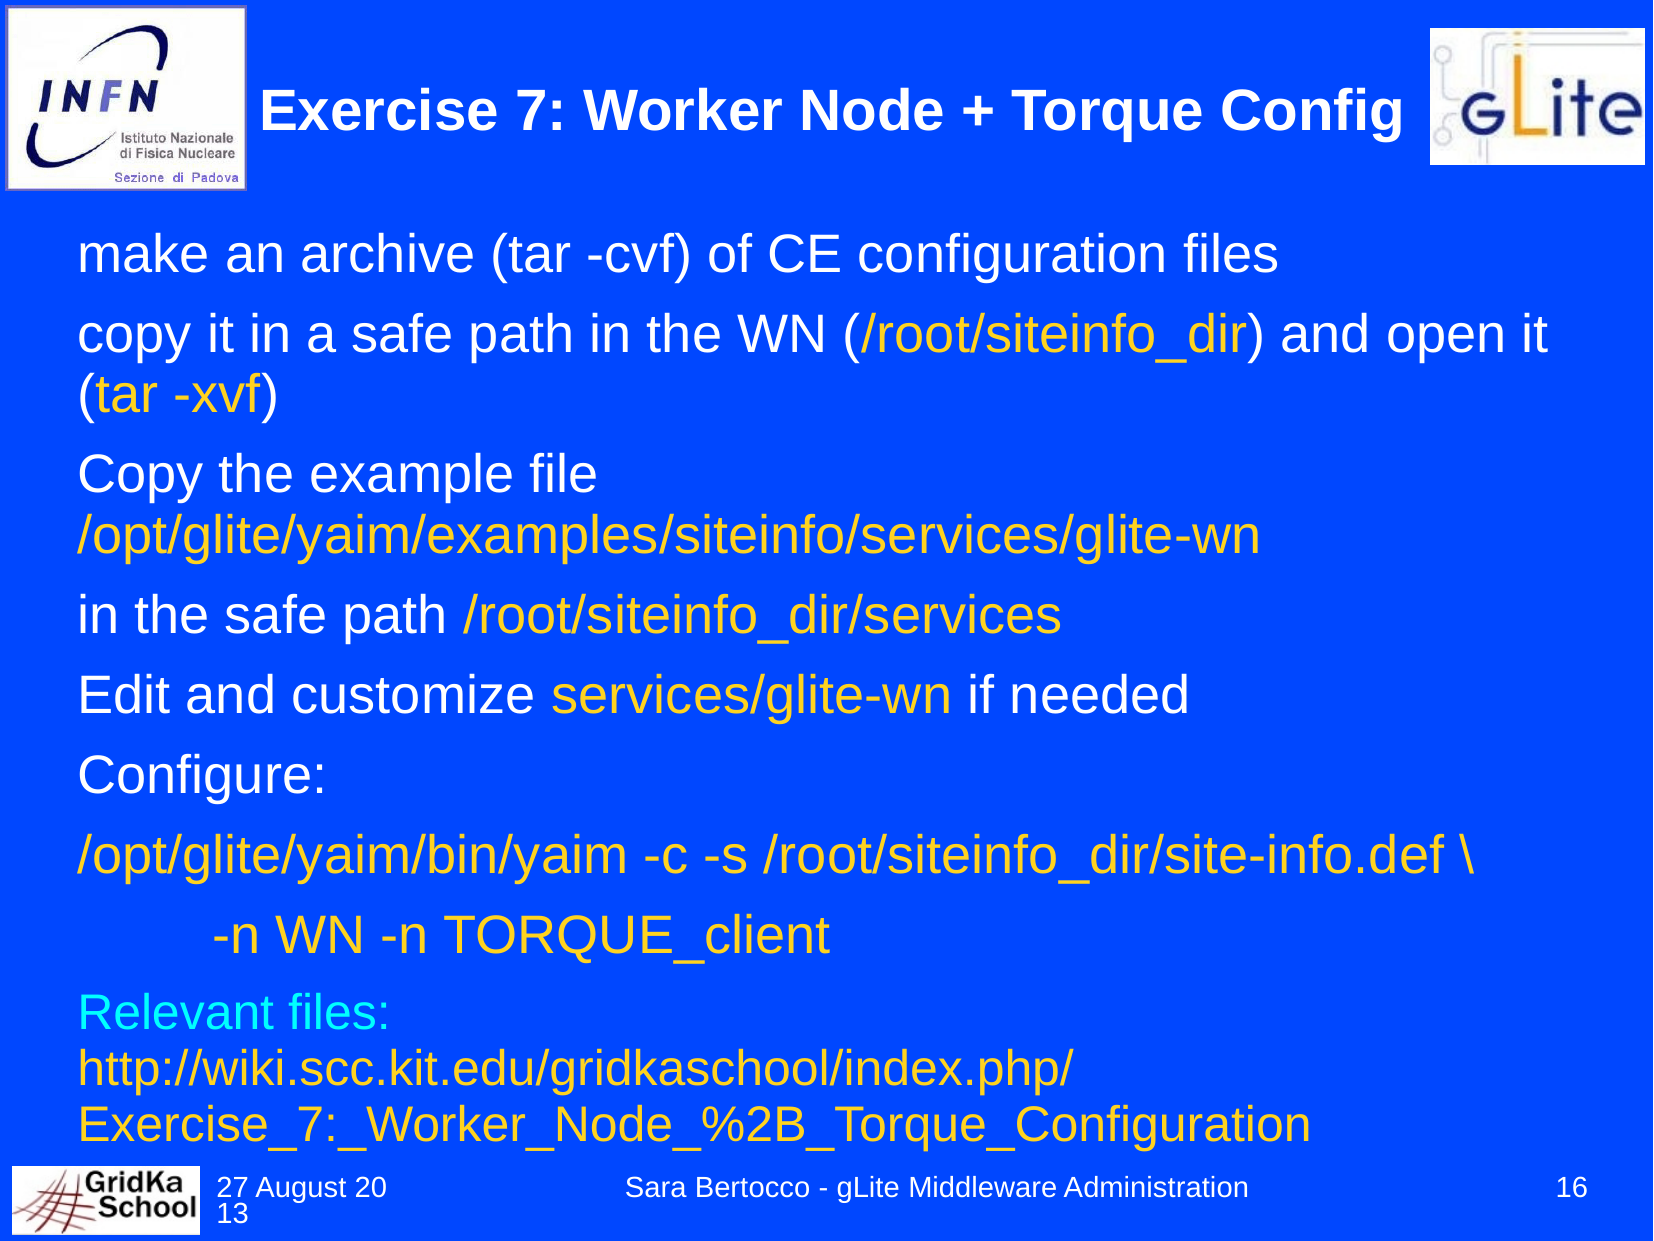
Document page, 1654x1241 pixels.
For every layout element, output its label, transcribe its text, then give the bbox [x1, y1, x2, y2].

picture [12, 1166, 200, 1235]
text_box make an archive (tar -cvf) of CE configuration files copy it in a safe path in the WN (/root/siteinfo_dir) and open it (tar -xvf) Copy the example file /opt/glite/yaim/examples/siteinfo/services/glite-wn in the safe path /root/siteinfo_dir/services Edit and customize services/glite-wn if needed Configure: /opt/glite/yaim/bin/yaim -c -s /root/siteinfo_dir/site-info.def \ -n WN -n TORQUE_client Relevant files: http://wiki.scc.kit.edu/gridkaschool/index.php/Exercise_7:_Worker_Node_%2B_Torque_Configuration [62, 215, 1617, 1160]
picture [1430, 28, 1645, 165]
title Exercise 7: Worker Node + Torque Config [0, 25, 1645, 195]
picture [5, 5, 247, 191]
